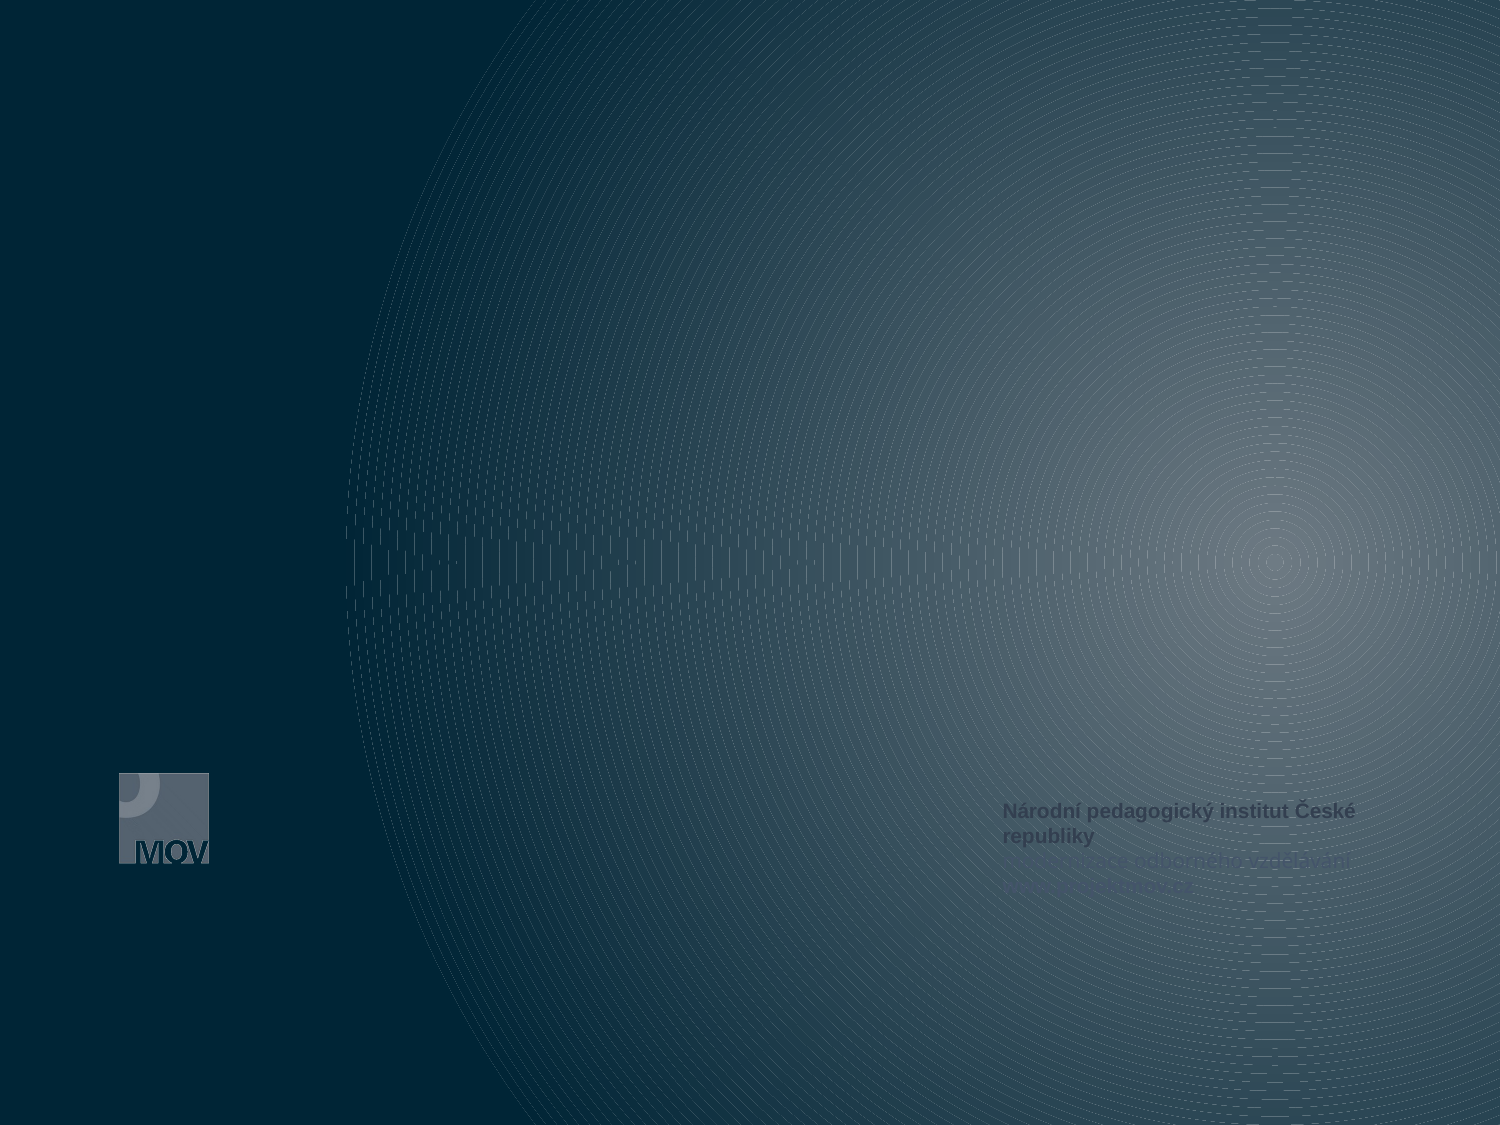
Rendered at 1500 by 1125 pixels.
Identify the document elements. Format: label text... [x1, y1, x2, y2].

picture [164, 855, 170, 863]
picture [184, 849, 193, 863]
picture [172, 845, 181, 859]
picture [141, 849, 146, 863]
picture [202, 847, 208, 863]
picture [153, 848, 158, 863]
picture [120, 774, 208, 863]
text_box Národní pedagogický institut České republiky modernizace odborného vzdělávání www.projektmov.cz [988, 791, 1455, 906]
